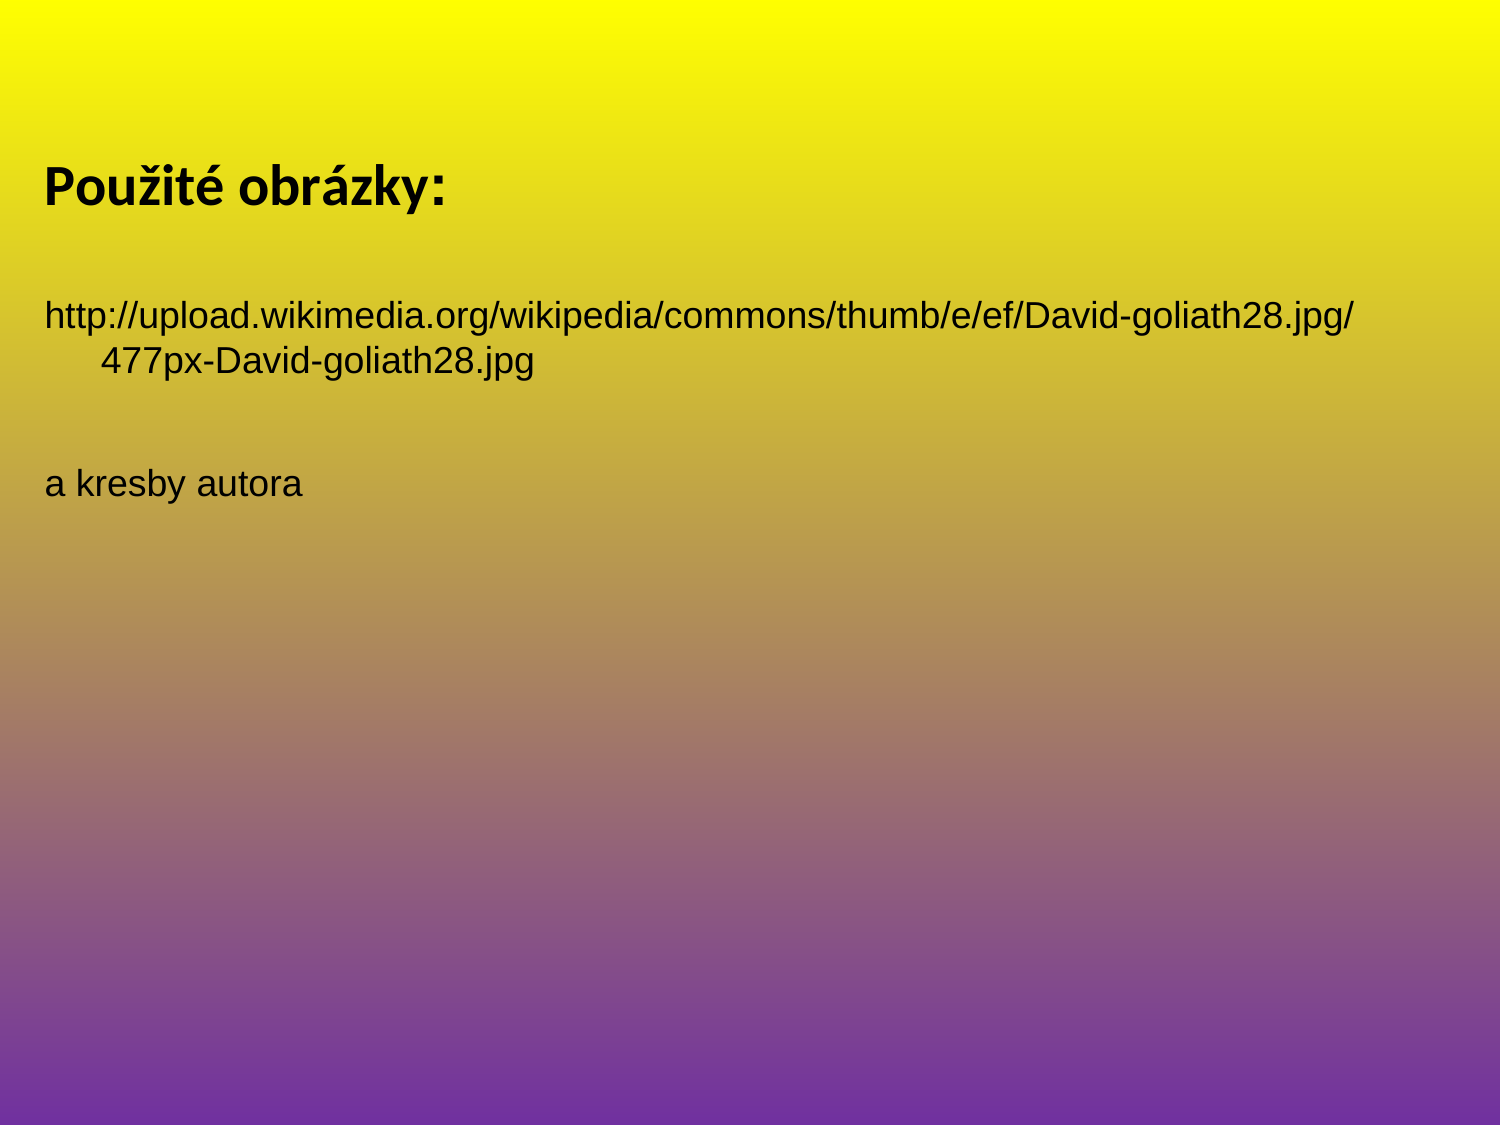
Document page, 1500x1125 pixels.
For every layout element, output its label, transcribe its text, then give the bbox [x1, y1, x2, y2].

list Použité obrázky: http://upload.wikimedia.org/wikipedia/commons/thumb/e/ef/David-goliath28.jpg/477px-David-goliath28.jpg a kresby autora [29, 139, 1465, 857]
